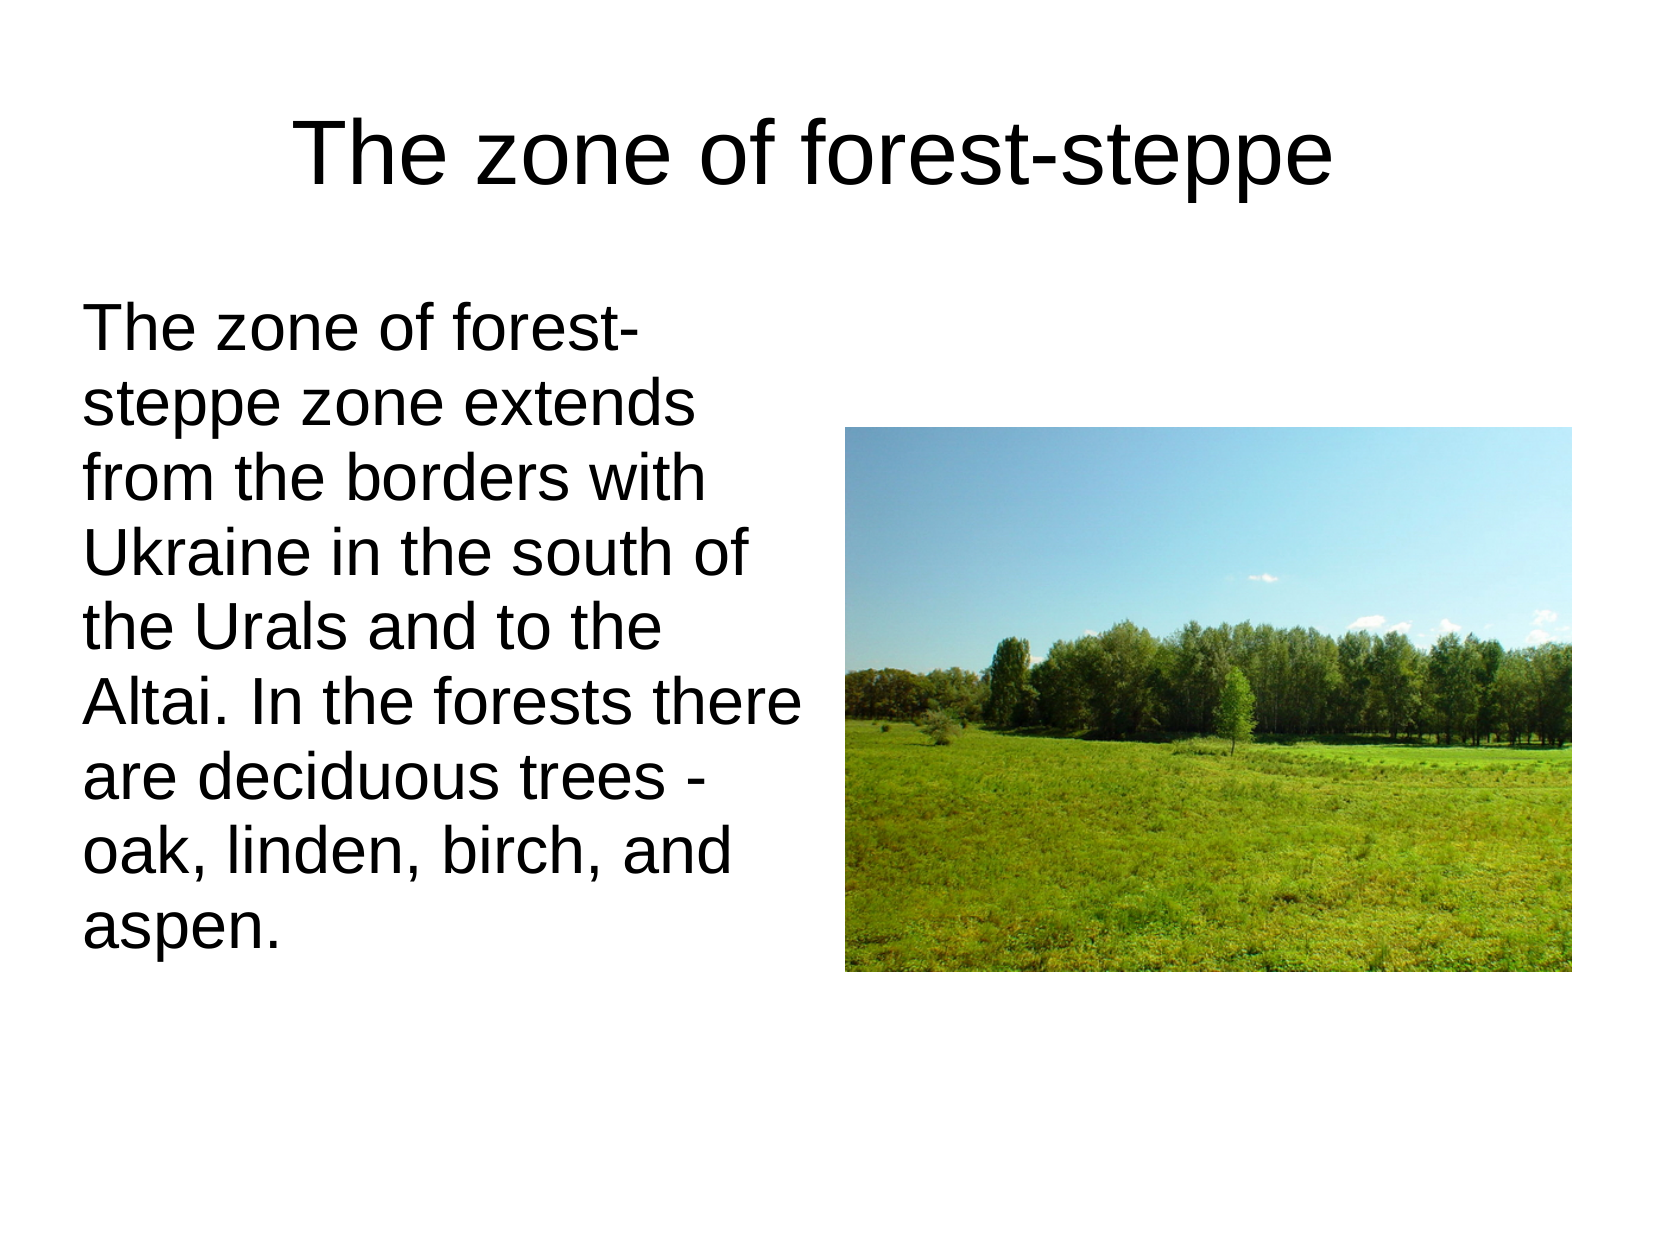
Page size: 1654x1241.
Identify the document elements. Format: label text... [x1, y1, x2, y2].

picture [845, 427, 1572, 972]
list The zone of forest-steppe zone extends from the borders with Ukraine in the south of the Urals and to the Altai. In the forests there are deciduous trees - oak, linden, birch, and aspen. [82, 290, 809, 1109]
title The zone of forest-steppe [82, 56, 1571, 250]
